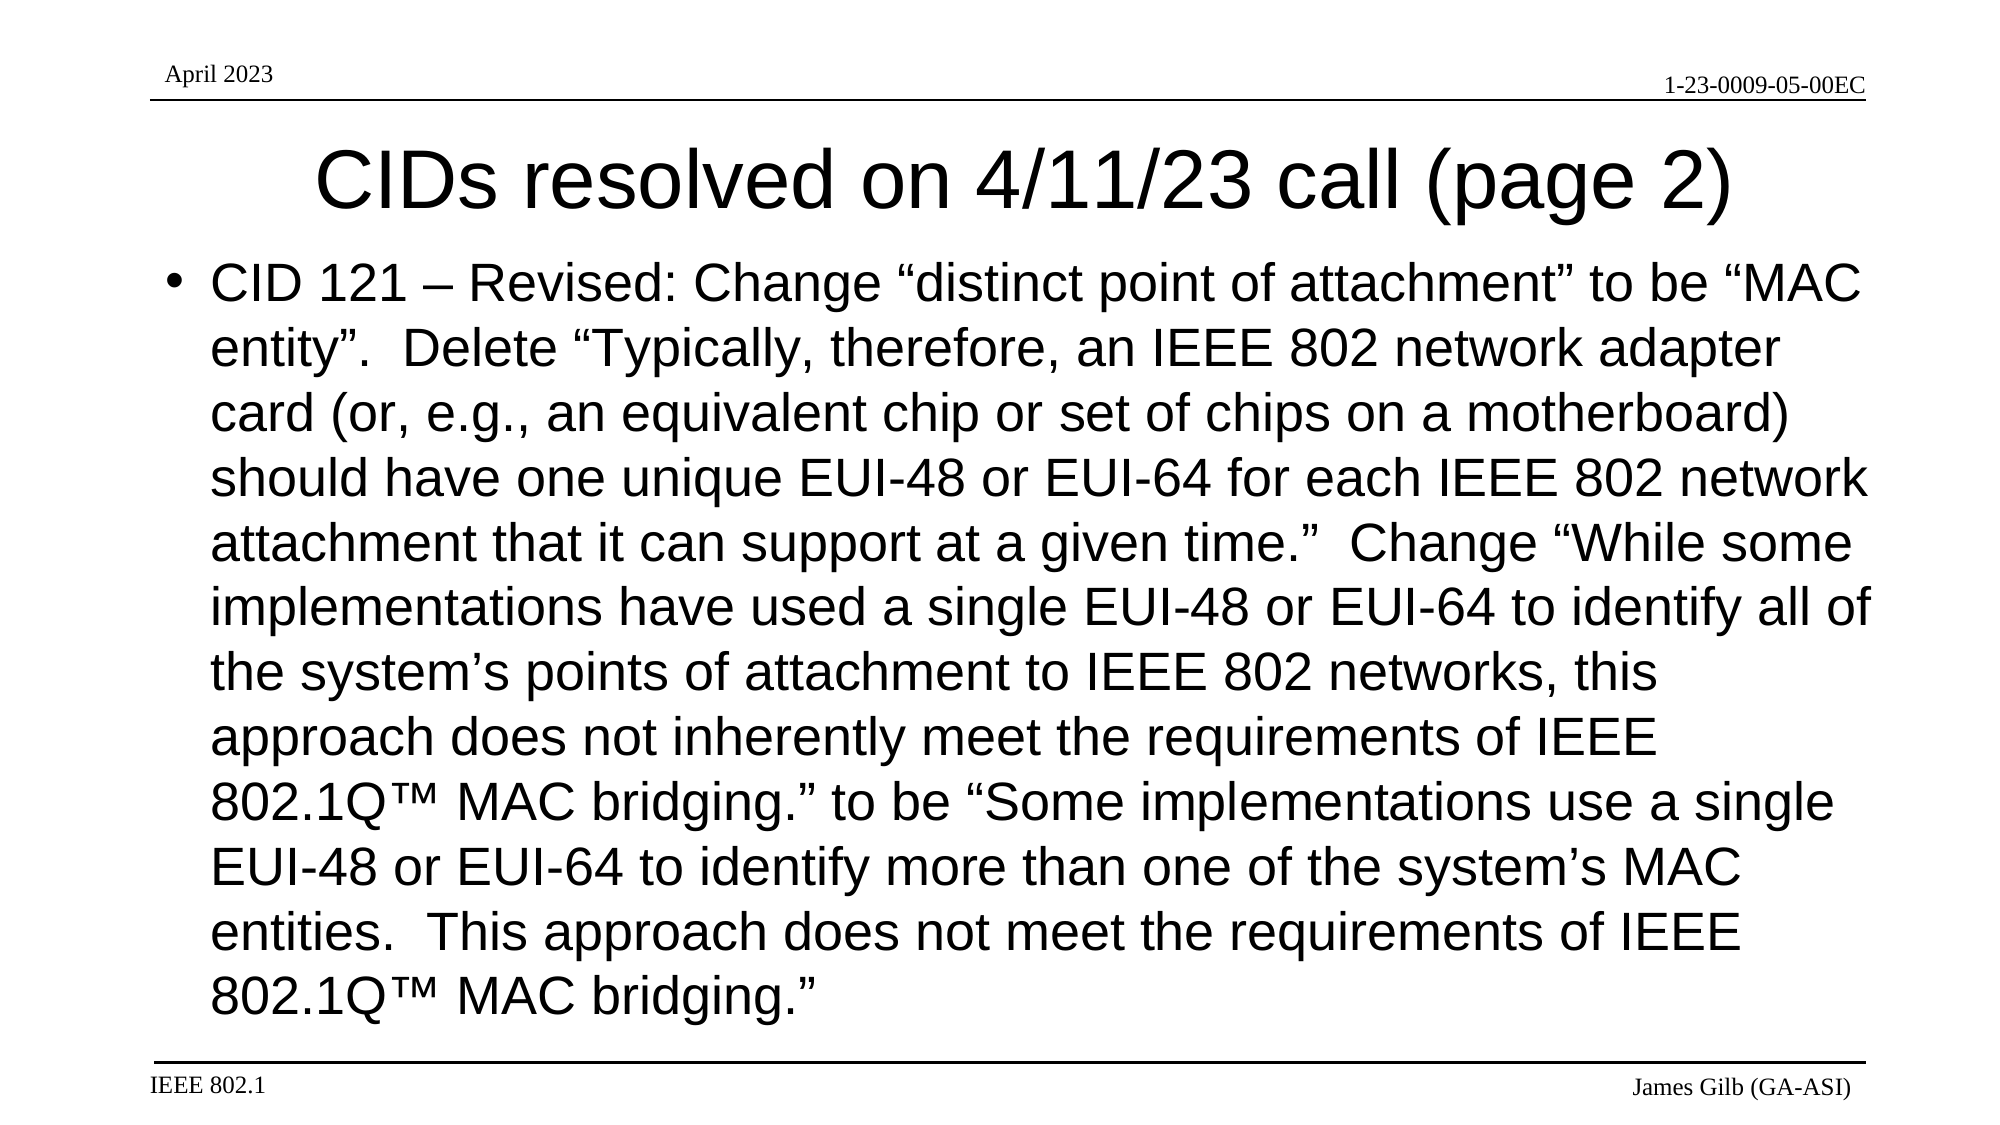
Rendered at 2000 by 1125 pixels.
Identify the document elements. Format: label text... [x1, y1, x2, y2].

list CID 121 – Revised: Change “distinct point of attachment” to be “MAC entity”. Delete “Typically, therefore, an IEEE 802 network adapter card (or, e.g., an equivalent chip or set of chips on a motherboard) should have one unique EUI-48 or EUI-64 for each IEEE 802 network attachment that it can support at a given time.” Change “While some implementations have used a single EUI-48 or EUI-64 to identify all of the system’s points of attachment to IEEE 802 networks, this approach does not inherently meet the requirements of IEEE 802.1Q™ MAC bridging.” to be “Some implementations use a single EUI-48 or EUI-64 to identify more than one of the system’s MAC entities. This approach does not meet the requirements of IEEE 802.1Q™ MAC bridging.” [149, 239, 1900, 1051]
title CIDs resolved on 4/11/23 call (page 2) [149, 112, 1900, 238]
